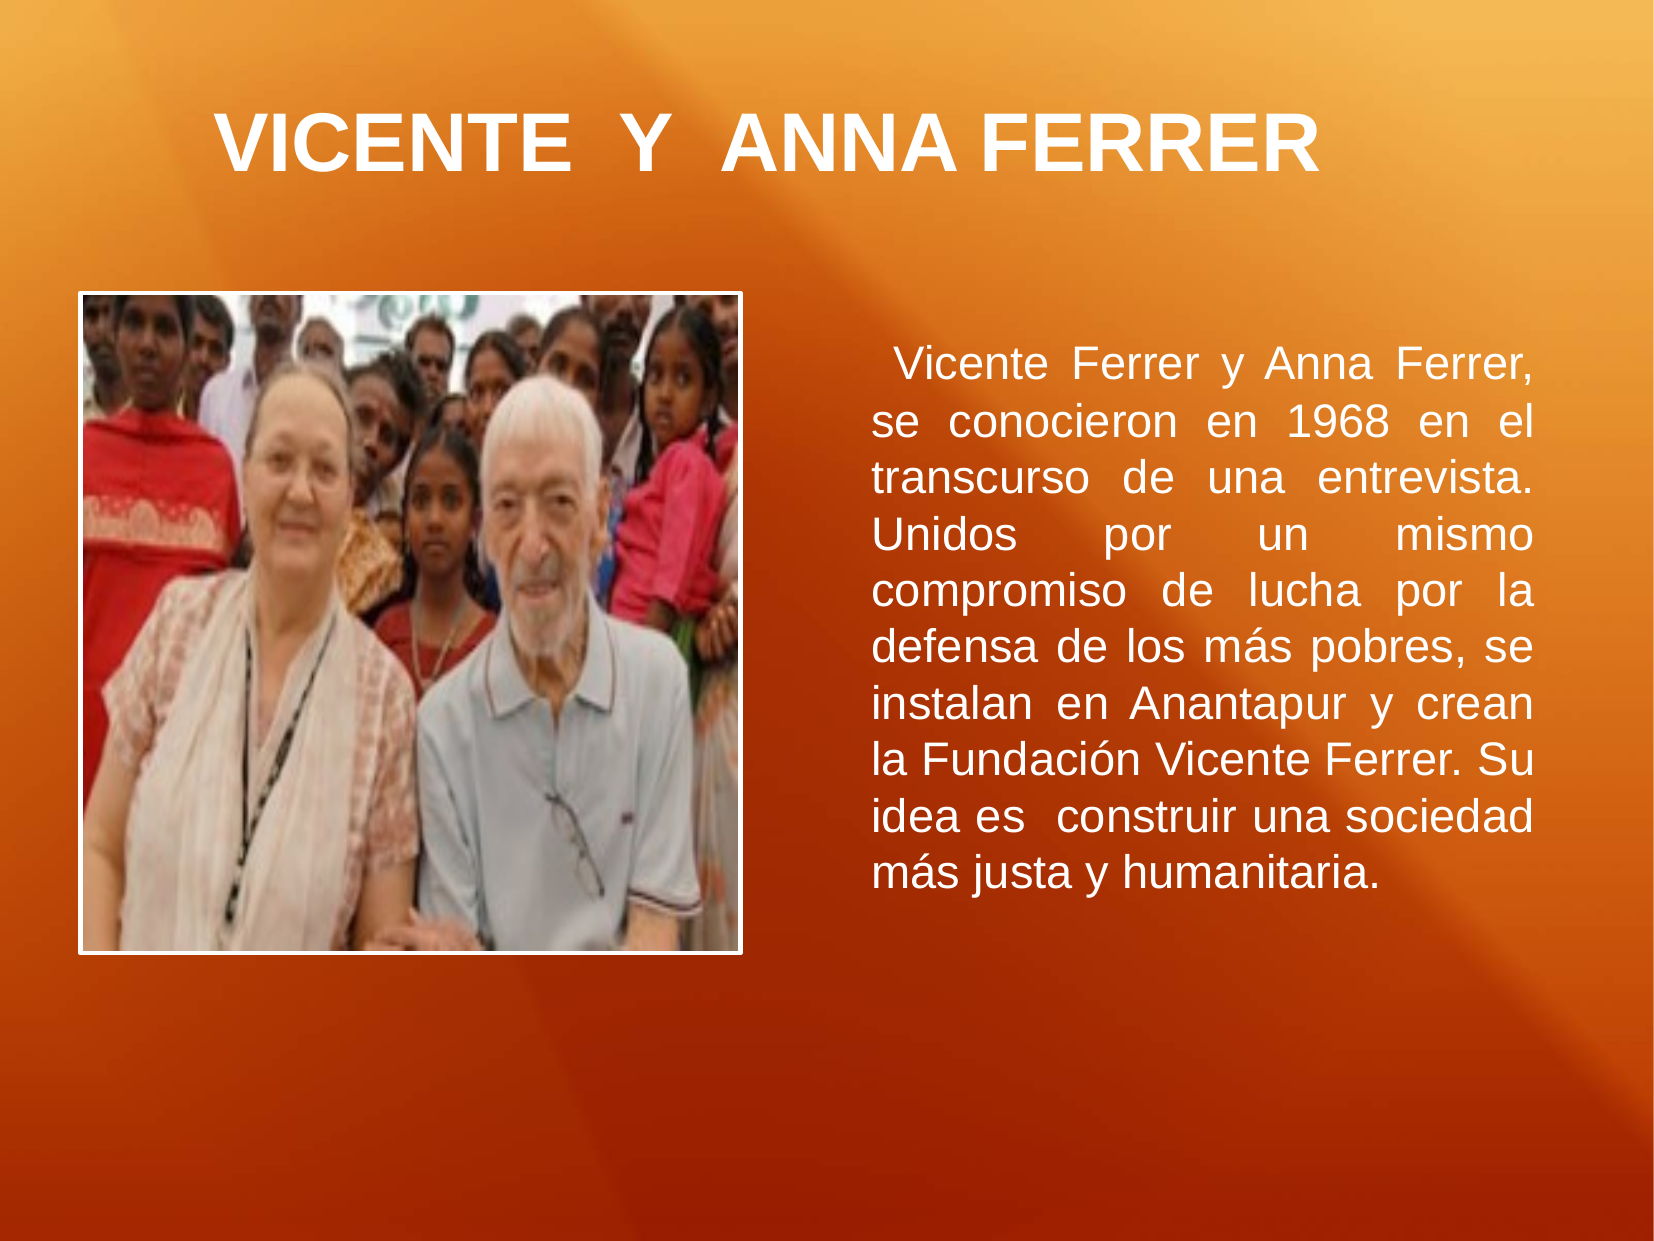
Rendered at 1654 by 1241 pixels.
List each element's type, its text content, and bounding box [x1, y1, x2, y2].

picture [82, 295, 739, 951]
list Vicente Ferrer y Anna Ferrer, se conocieron en 1968 en el transcurso de una entrevista. Unidos por un mismo compromiso de lucha por la defensa de los más pobres, se instalan en Anantapur y crean la Fundación Vicente Ferrer. Su idea es construir una sociedad más justa y humanitaria. [738, 324, 1536, 951]
text_box VICENTE Y ANNA FERRER [93, 88, 1442, 178]
